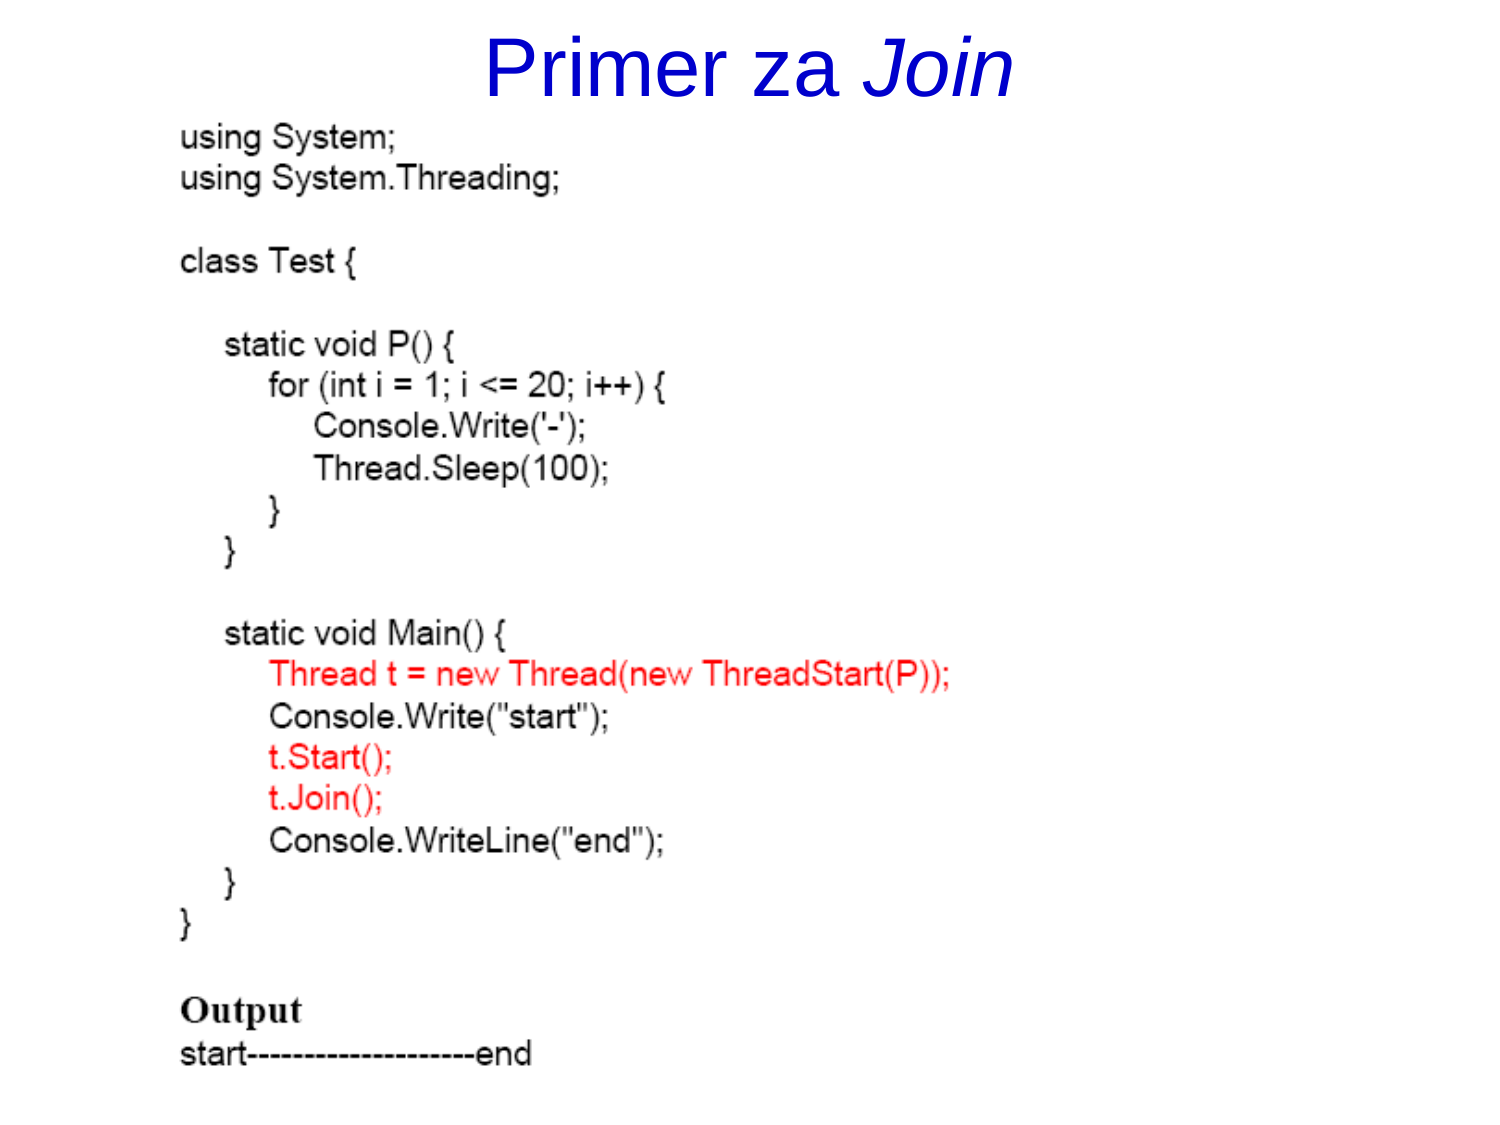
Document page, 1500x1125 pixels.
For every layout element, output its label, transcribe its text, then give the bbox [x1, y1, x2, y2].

picture [132, 101, 1102, 1125]
title Primer za Join [112, 0, 1388, 126]
